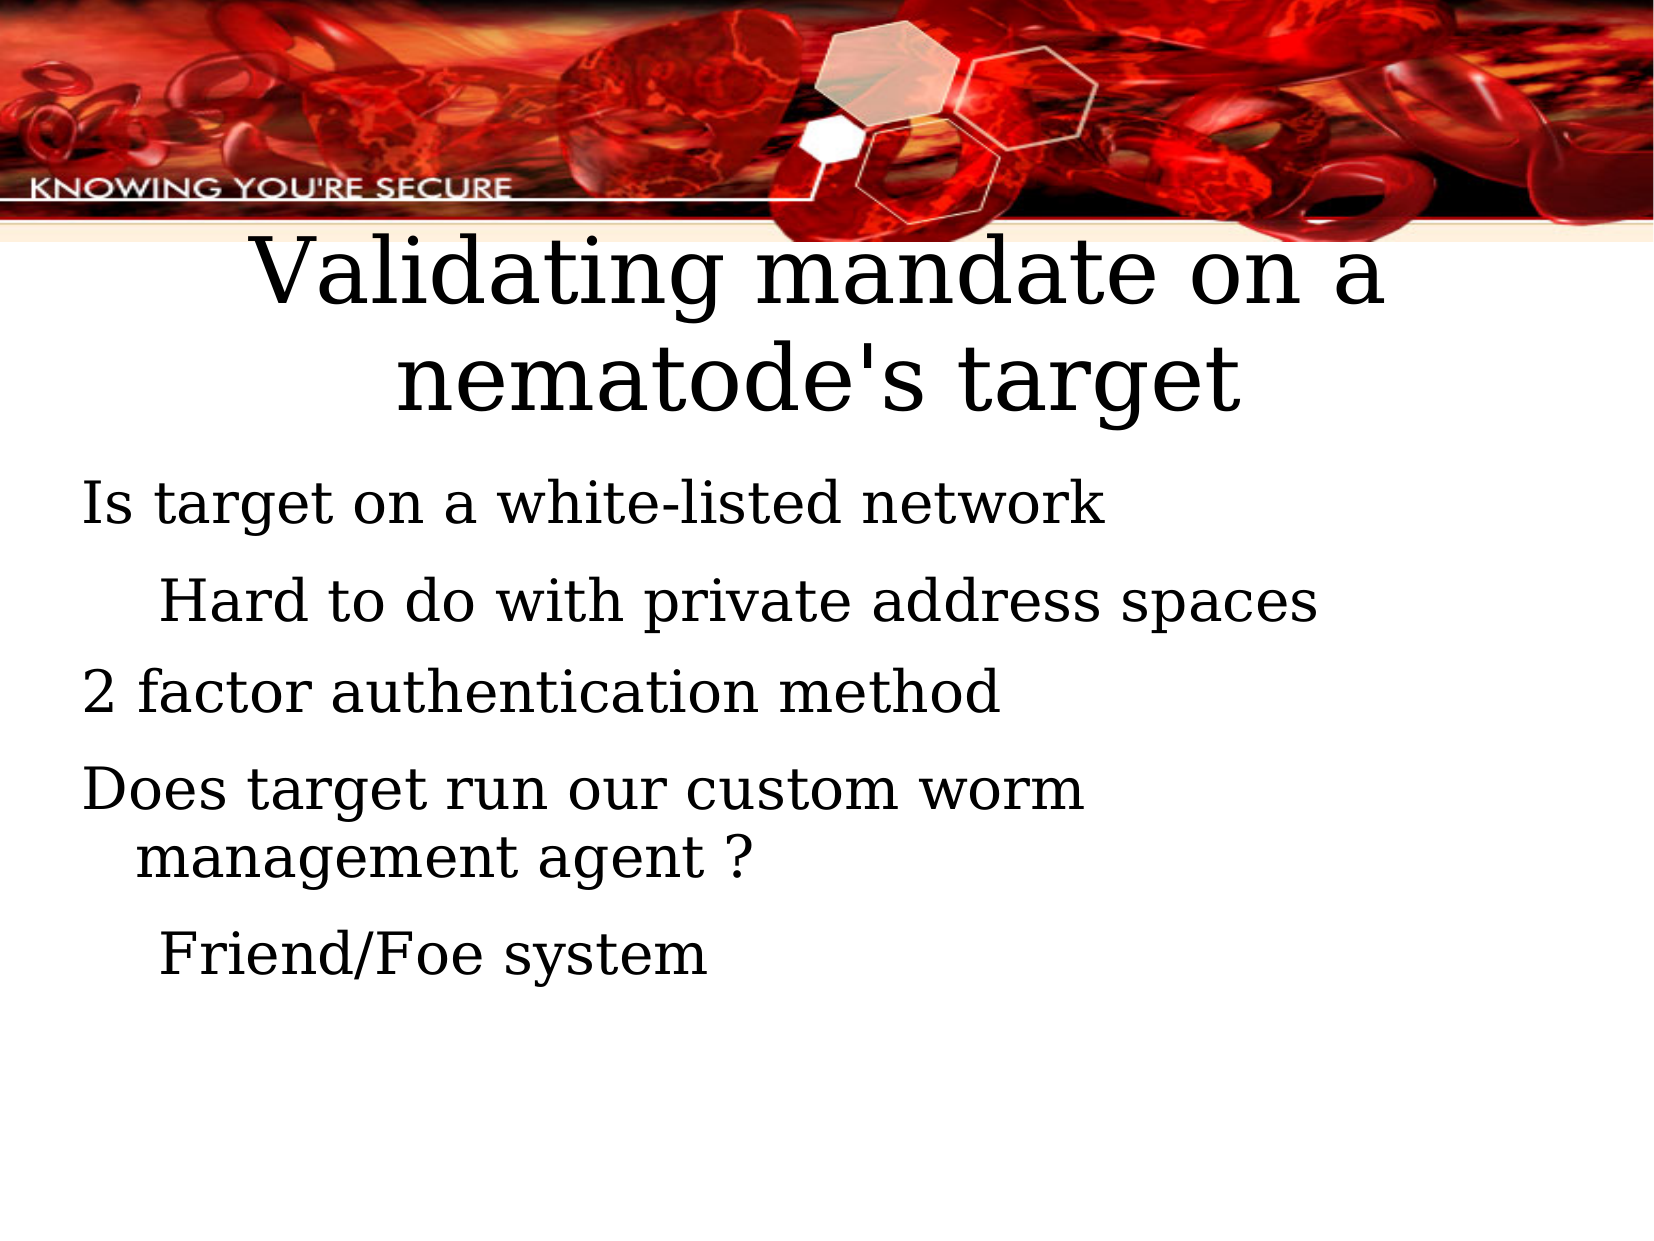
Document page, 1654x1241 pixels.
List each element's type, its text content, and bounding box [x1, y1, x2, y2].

title Validating mandate on a nematode's target [113, 217, 1526, 432]
list Is target on a white-listed network Hard to do with private address spaces 2 factor authentication method Does target run our custom worm management agent ? Friend/Foe system [64, 469, 1477, 1241]
picture [0, 0, 1654, 242]
